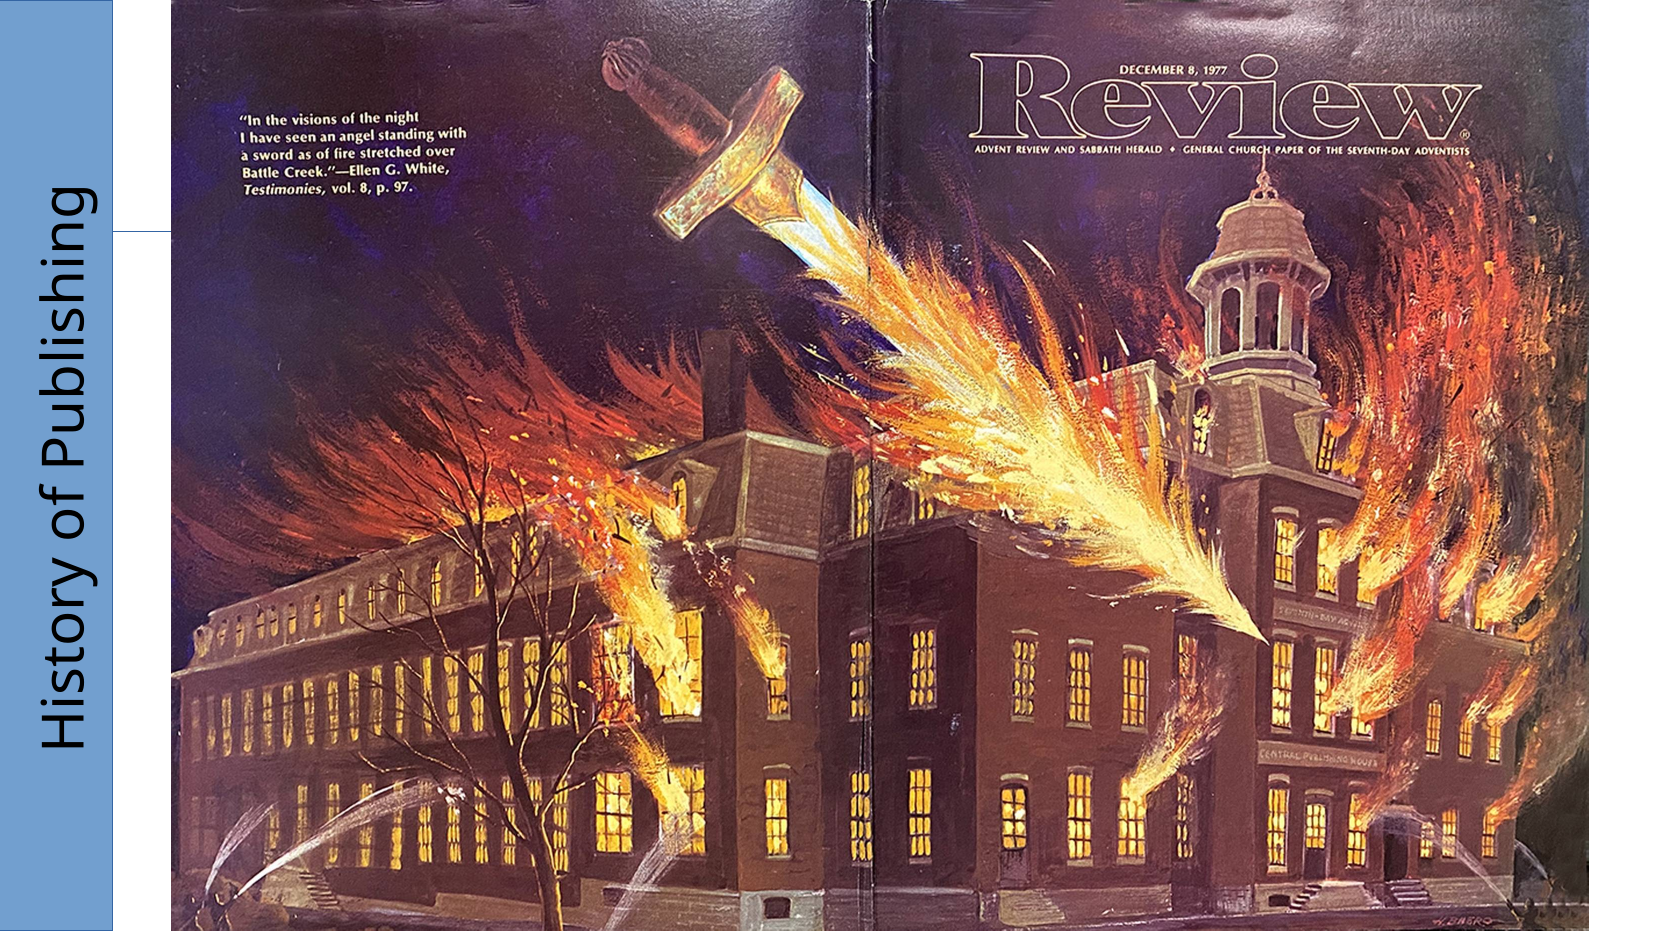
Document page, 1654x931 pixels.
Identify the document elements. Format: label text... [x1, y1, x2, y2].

text_box History of Publishing [13, 37, 105, 901]
picture [171, 0, 1589, 931]
text_box [0, 0, 113, 931]
